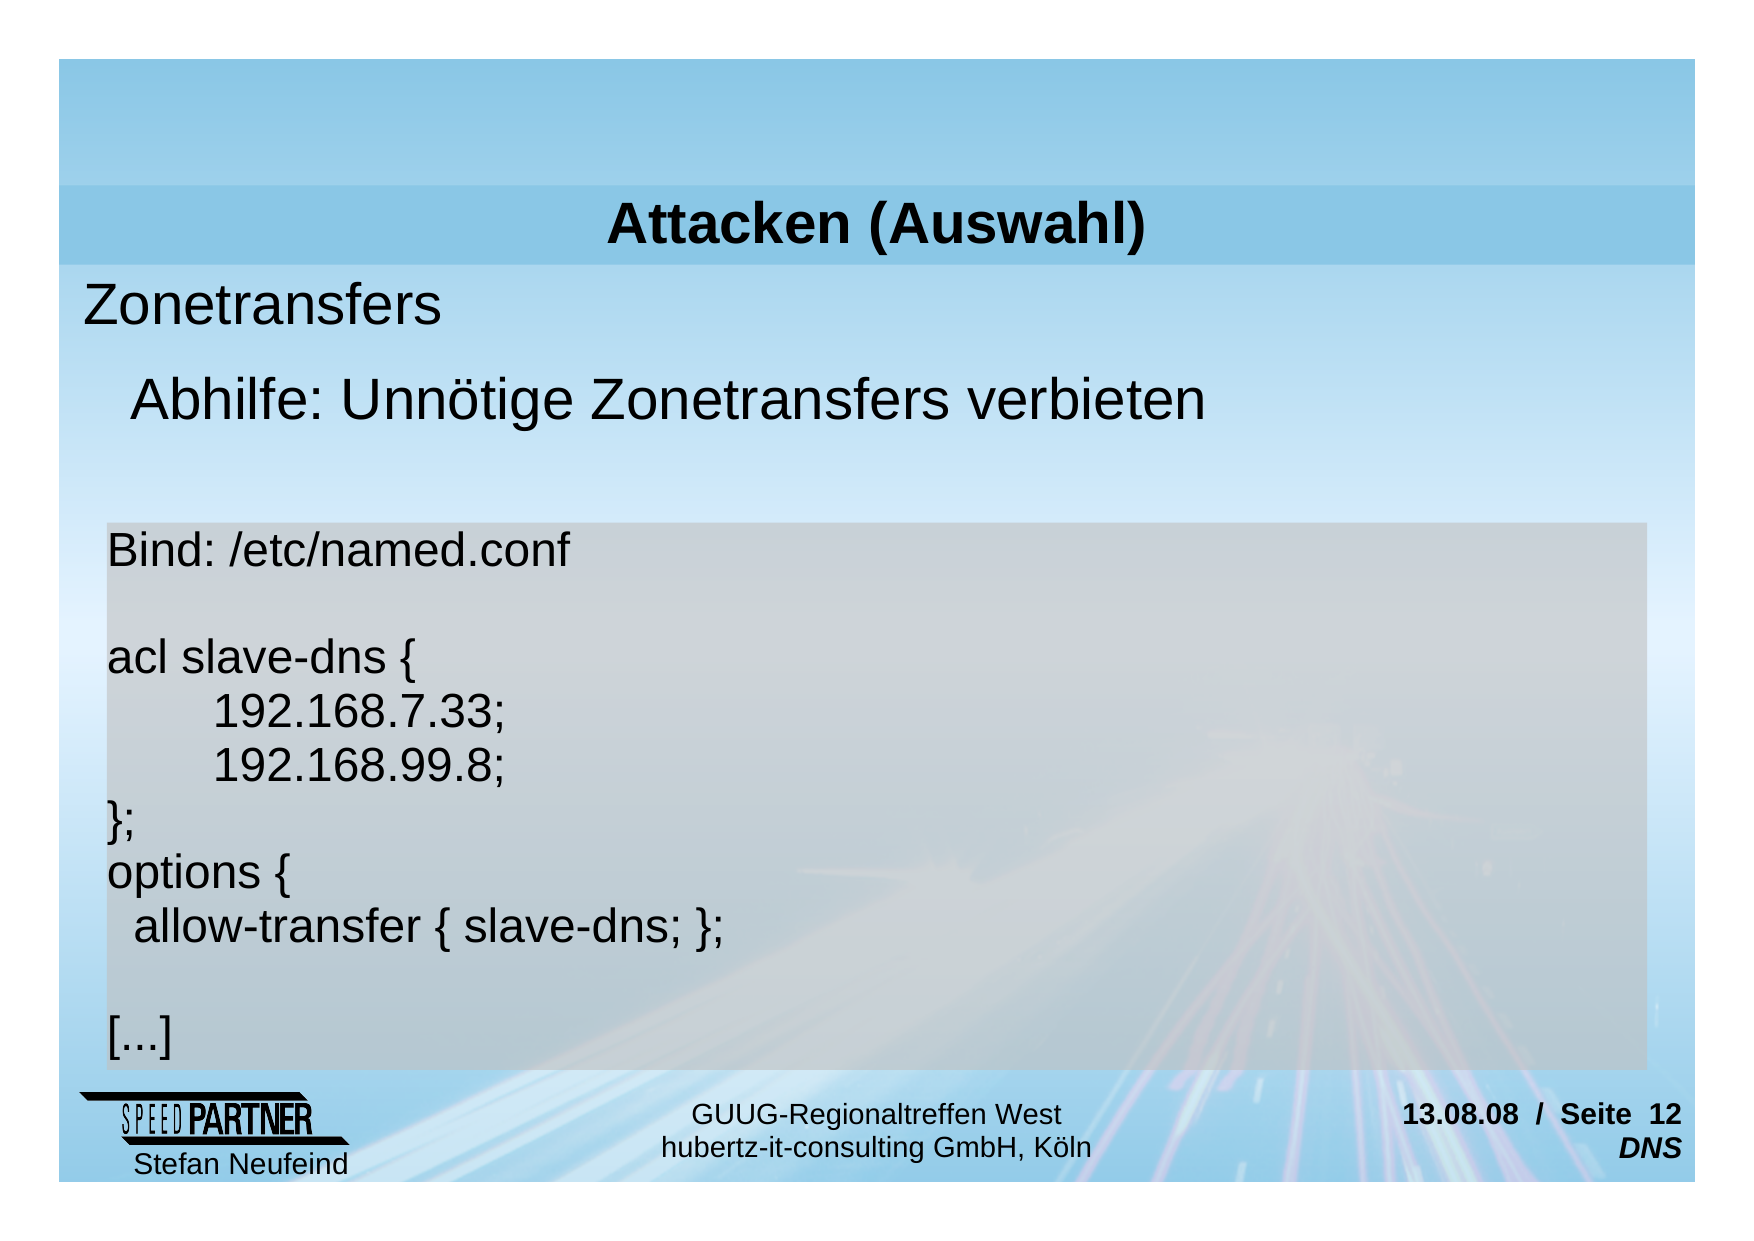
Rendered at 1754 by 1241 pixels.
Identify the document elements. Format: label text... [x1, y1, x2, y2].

text_box Bind: /etc/named.conf acl slave-dns { 192.168.7.33; 192.168.99.8; }; options { allow-transfer { slave-dns; }; [...] [106, 522, 1648, 1070]
list Zonetransfers Abhilfe: Unnötige Zonetransfers verbieten [71, 272, 1695, 1055]
picture [59, 59, 1695, 185]
picture [59, 265, 1695, 1182]
title Attacken (Auswahl) [59, 191, 1695, 257]
